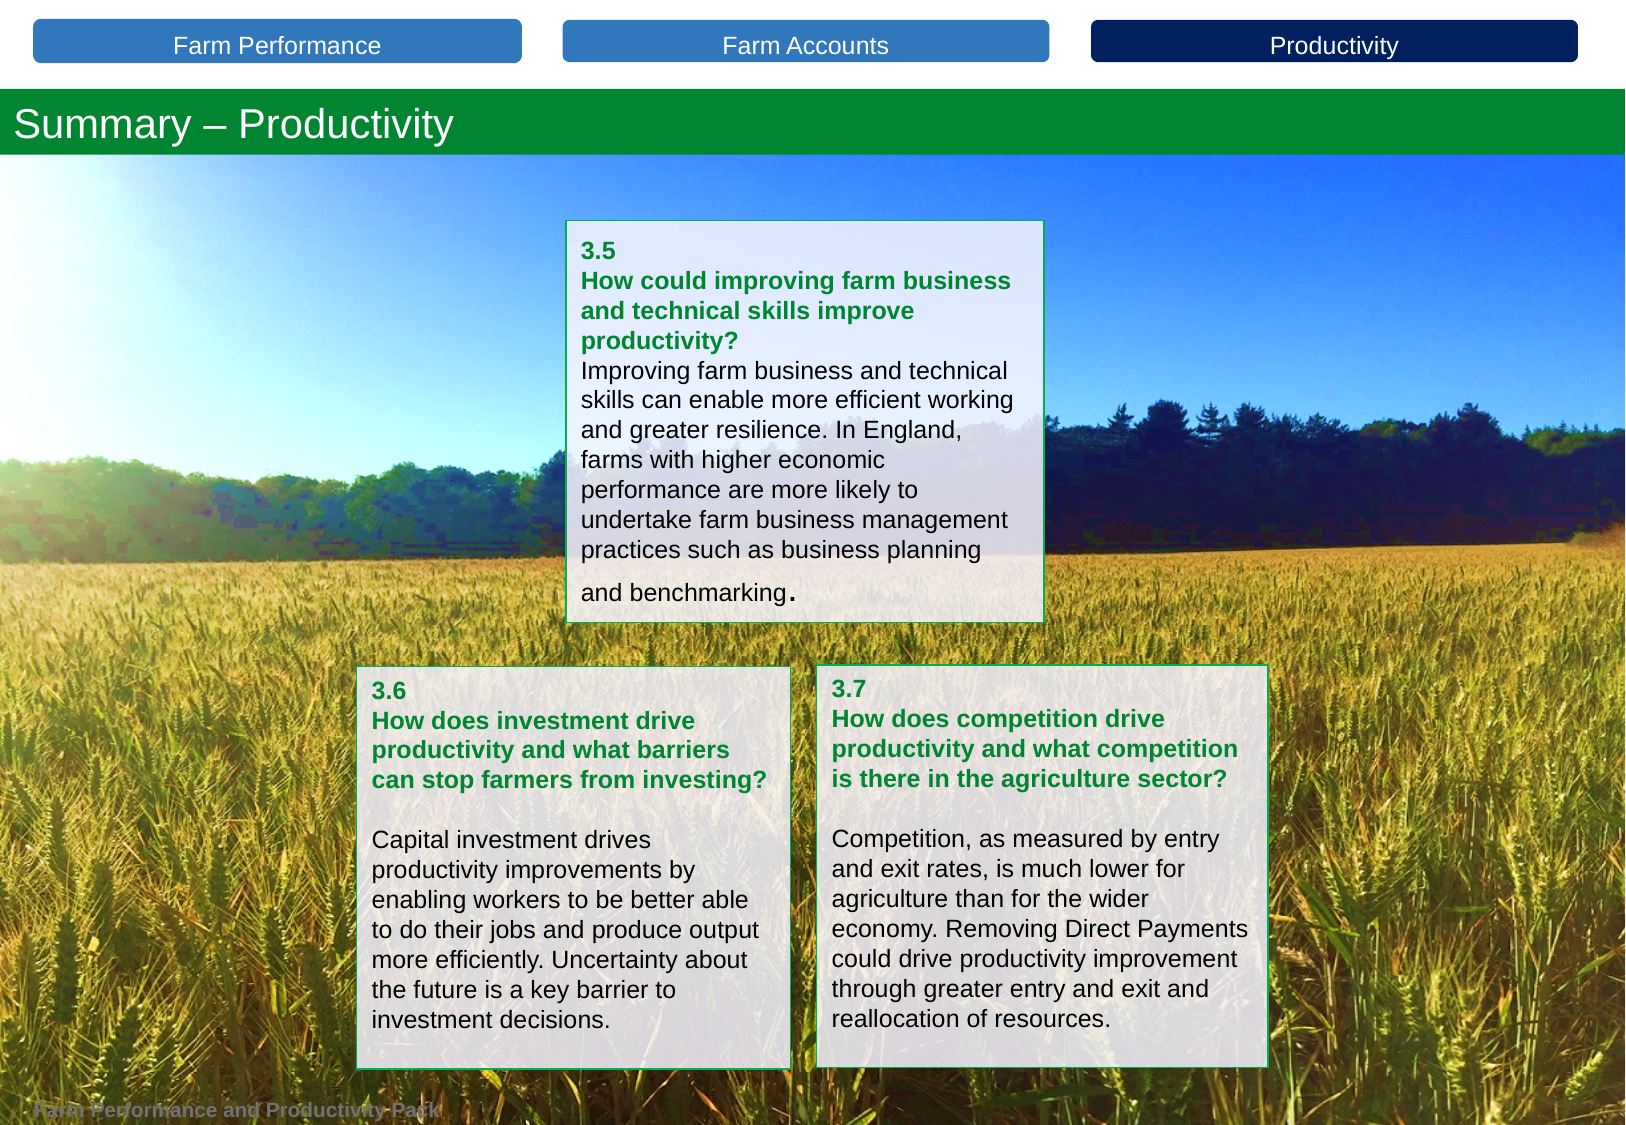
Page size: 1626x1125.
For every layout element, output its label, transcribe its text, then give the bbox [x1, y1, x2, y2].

text_box Productivity [1091, 19, 1578, 63]
text_box 3.5 How could improving farm business and technical skills improve productivity? Improving farm business and technical skills can enable more efficient working and greater resilience. In England, farms with higher economic performance are more likely to undertake farm business management practices such as business planning and benchmarking. [566, 220, 1044, 623]
text_box Farm Performance [34, 19, 521, 63]
text_box Summary – Productivity [0, 88, 1625, 155]
text_box Farm Accounts [562, 19, 1050, 63]
text_box 3.6 How does investment drive productivity and what barriers can stop farmers from investing? Capital investment drives productivity improvements by enabling workers to be better able to do their jobs and produce output more efficiently. Uncertainty about the future is a key barrier to investment decisions. [357, 667, 791, 1069]
text_box Farm Performance and Productivity Pack [34, 1097, 440, 1122]
text_box 3.7 How does competition drive productivity and what competition is there in the agriculture sector? Competition, as measured by entry and exit rates, is much lower for agriculture than for the wider economy. Removing Direct Payments could drive productivity improvement through greater entry and exit and reallocation of resources. [817, 665, 1268, 1067]
picture [0, 155, 1625, 1125]
